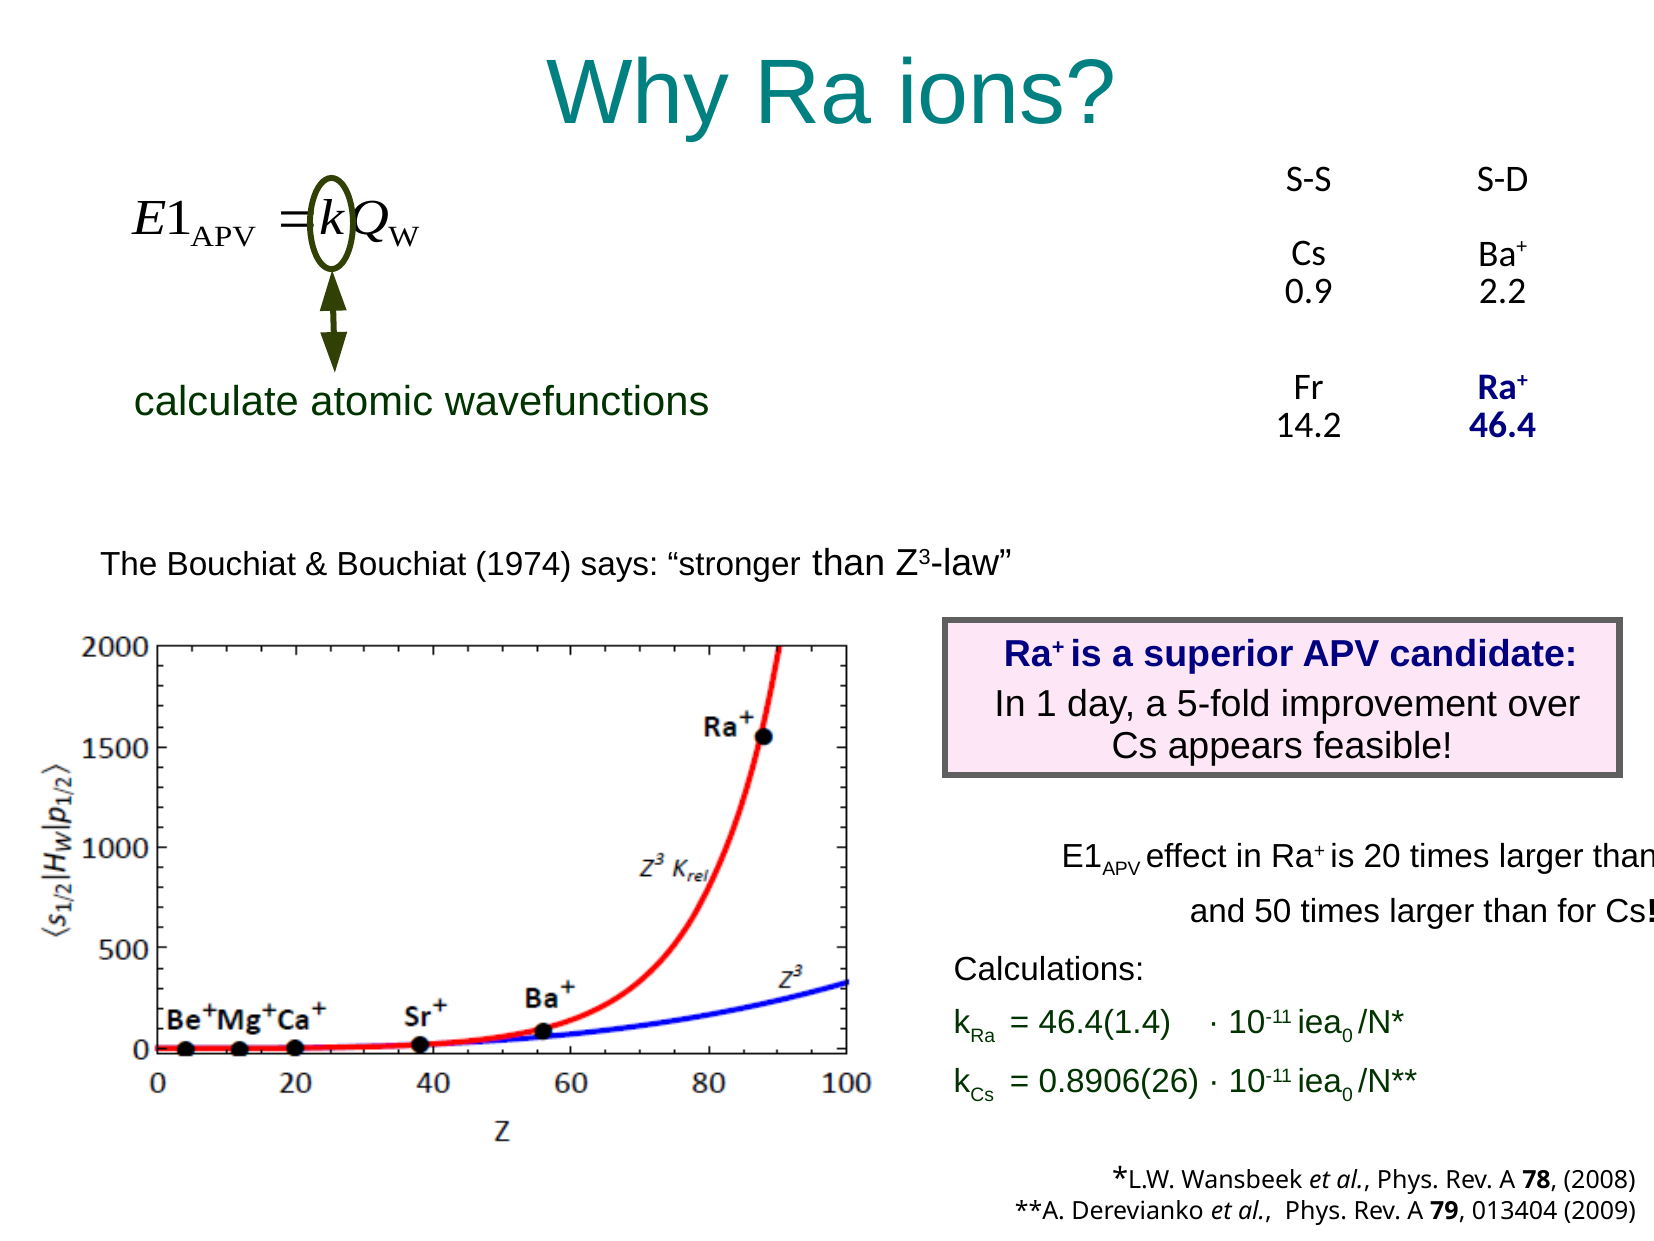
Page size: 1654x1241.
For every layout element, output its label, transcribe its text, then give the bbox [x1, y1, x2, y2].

table_cell Fr 14.2 [1212, 364, 1406, 492]
table_cell Cs 0.9 [1212, 230, 1406, 364]
text_box E1APV effect in Ra+ is 20 times larger than for Ba+, and 50 times larger than for Cs! [1046, 826, 1566, 886]
picture [11, 602, 898, 1158]
chart [343, 183, 432, 260]
title Why Ra ions? [135, 36, 1547, 148]
text_box *L.W. Wansbeek et al., Phys. Rev. A 78, (2008) **A. Derevianko et al., Phys. Rev. A 79, 013404 (2009) [844, 1151, 1651, 1233]
text_box Calculations: kRa = 46.4(1.4) · 10-11 iea0 /N* kCs = 0.8906(26) · 10-11 iea0 /N** [938, 938, 1471, 1117]
table_header S-S [1212, 156, 1406, 230]
table_cell Ba+ 2.2 [1406, 230, 1600, 364]
text_box [309, 177, 353, 270]
table_cell Ra+ 46.4 [1406, 364, 1600, 492]
text_box Ra+ is a superior APV candidate: In 1 day, a 5-fold improvement over Cs appears feasible! [944, 620, 1620, 776]
chart [121, 183, 320, 260]
text_box calculate atomic wavefunctions [119, 366, 732, 414]
text_box The Bouchiat & Bouchiat (1974) says: “stronger than Z3-law” [29, 530, 1063, 591]
table_header S-D [1406, 156, 1600, 230]
